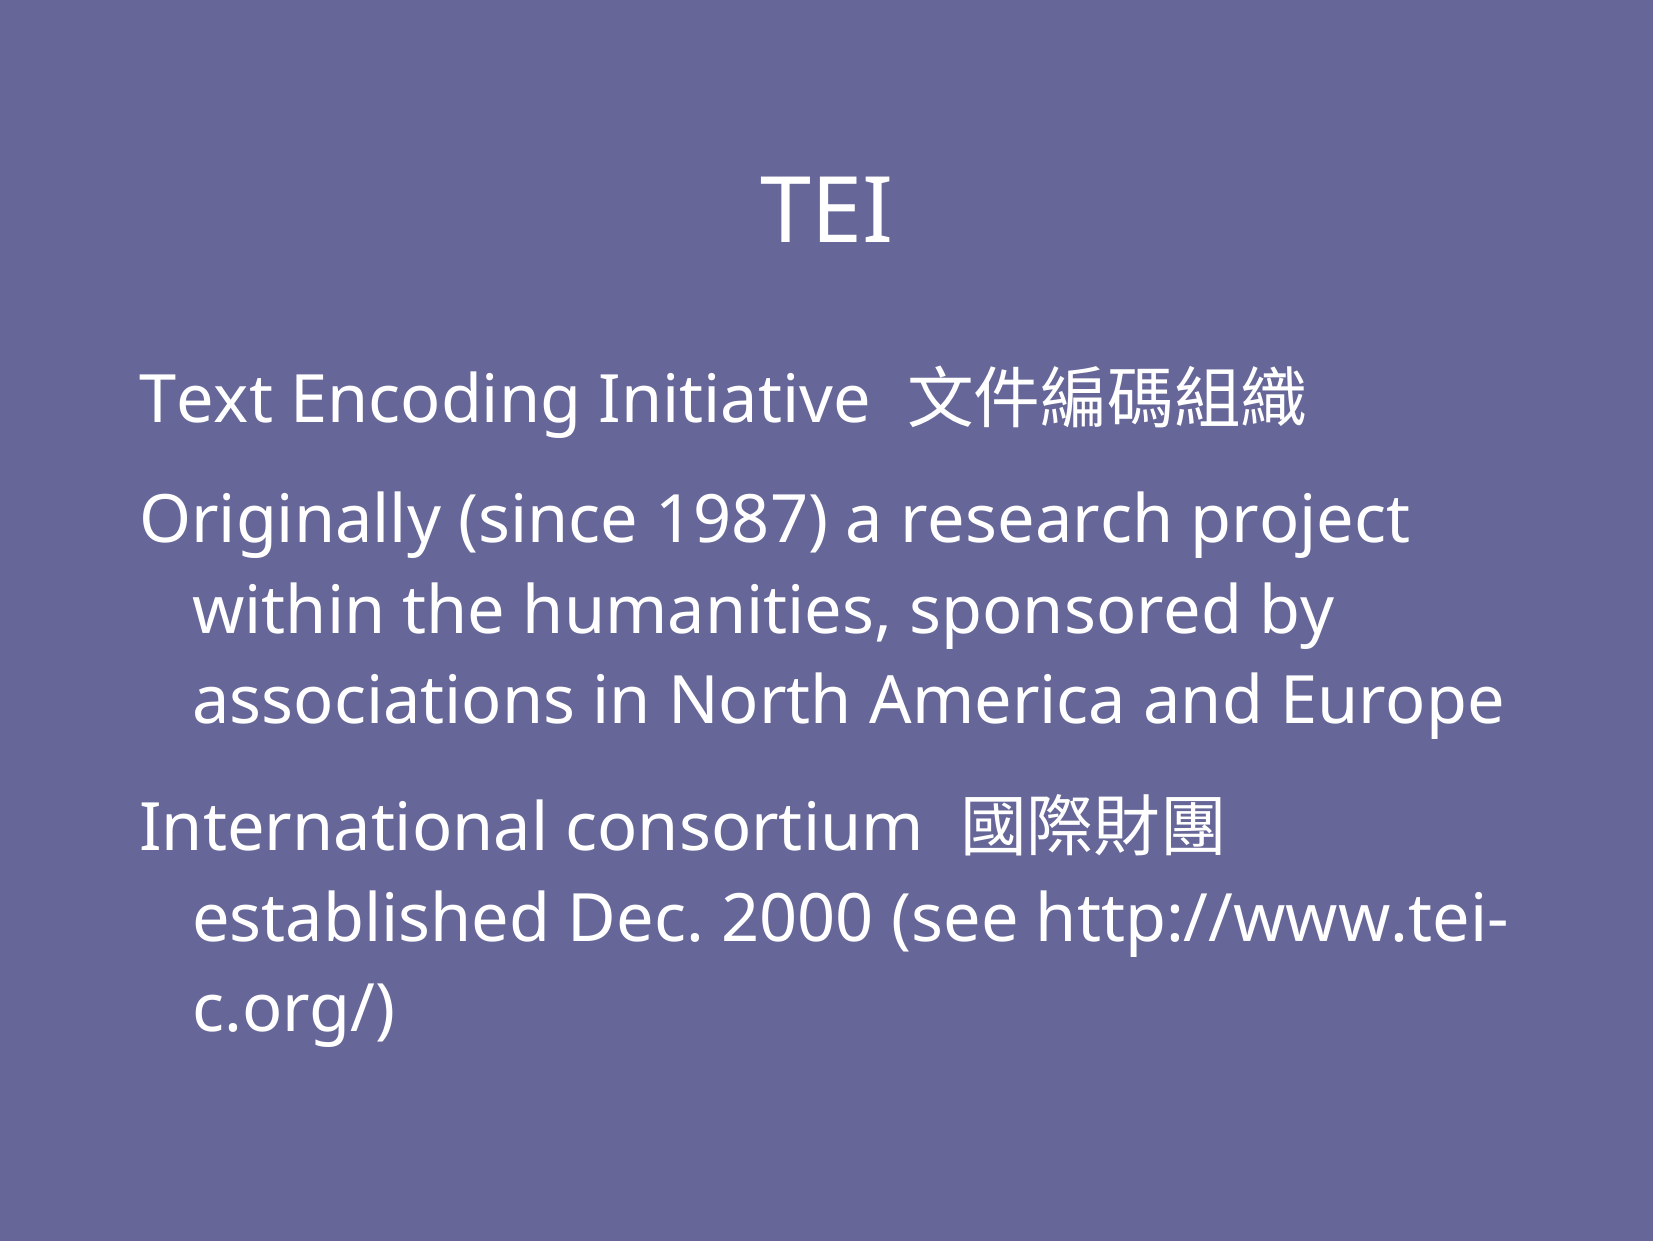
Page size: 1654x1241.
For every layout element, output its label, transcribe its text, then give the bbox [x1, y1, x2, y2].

list Text Encoding Initiative 文件編碼組織 Originally (since 1987) a research project within the humanities, sponsored by associations in North America and Europe International consortium 國際財團 established Dec. 2000 (see http://www.tei-c.org/) [121, 344, 1534, 1127]
title TEI [121, 102, 1534, 311]
